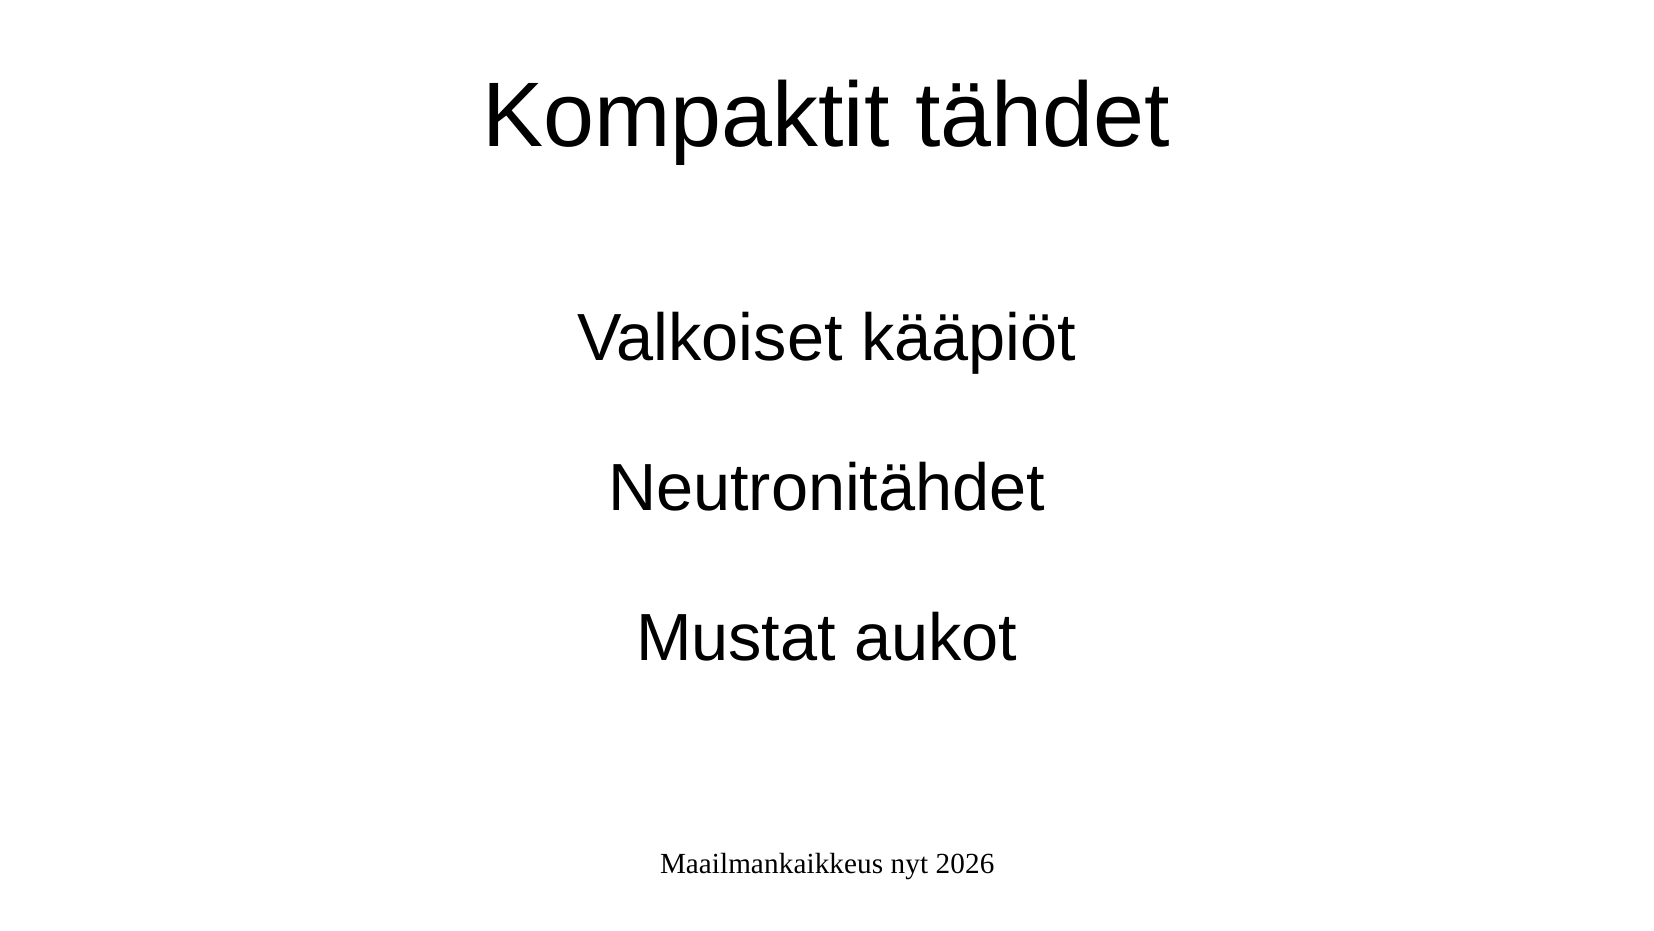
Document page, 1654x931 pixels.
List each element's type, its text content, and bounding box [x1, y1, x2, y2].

subtitle Valkoiset kääpiöt Neutronitähdet Mustat aukot [82, 217, 1571, 758]
title Kompaktit tähdet [82, 37, 1571, 193]
